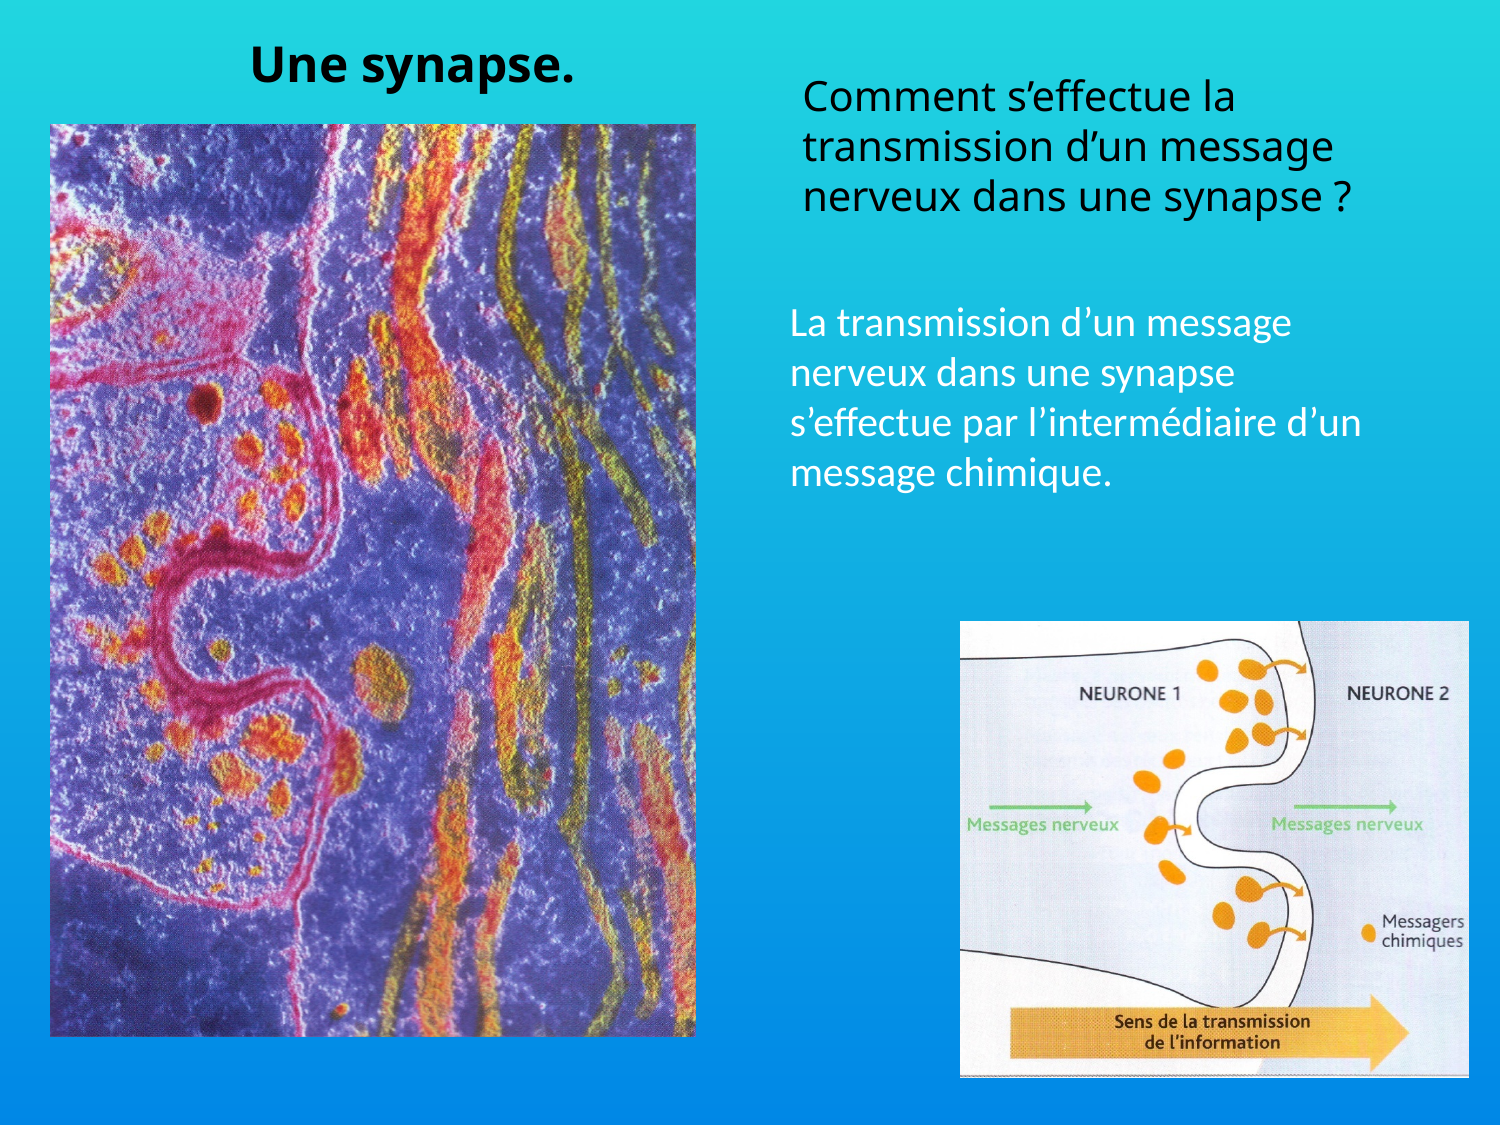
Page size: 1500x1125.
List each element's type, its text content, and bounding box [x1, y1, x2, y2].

picture [0, 124, 774, 1037]
text_box La transmission d’un message nerveux dans une synapse s’effectue par l’intermédiaire d’un message chimique. [774, 287, 1413, 503]
picture [960, 622, 1469, 1078]
text_box Comment s’effectue la transmission d’un message nerveux dans une synapse ? [787, 62, 1450, 228]
title Une synapse. [50, 24, 775, 100]
